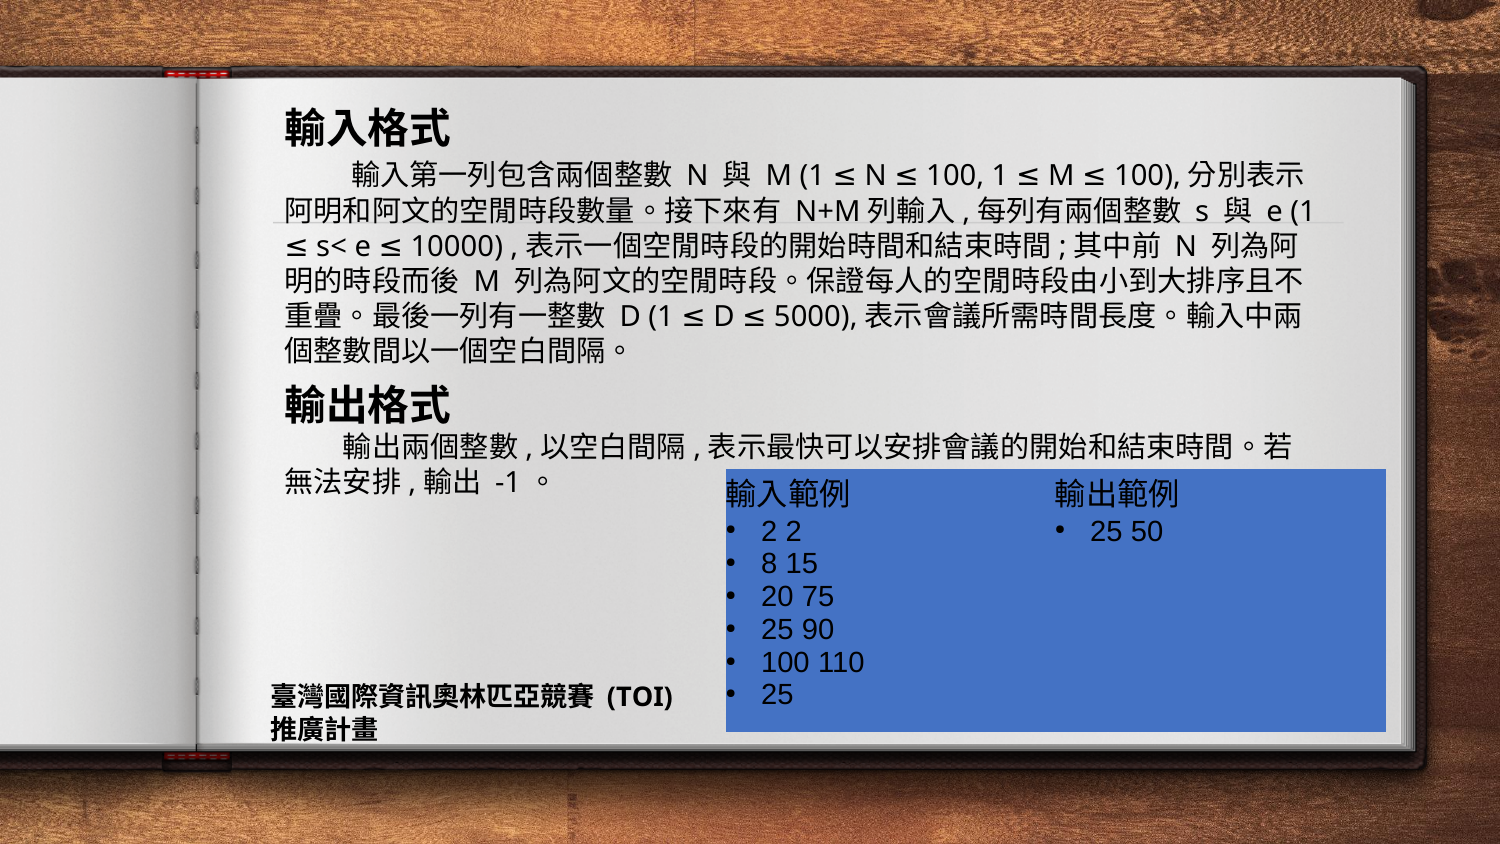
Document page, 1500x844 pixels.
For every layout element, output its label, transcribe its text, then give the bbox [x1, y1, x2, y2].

table_header 輸入範例 2 2 8 15 20 75 25 90 100 110 25 [726, 469, 1055, 732]
text_box [1295, 732, 1386, 737]
table_header 輸出範例 25 50 [1055, 469, 1386, 732]
text_box 輸出格式 輸出兩個整數,以空白間隔,表示最快可以安排會議的開始和結束時間。若無法安排,輸出 -1。 [269, 371, 1309, 509]
text_box 輸入格式 輸入第一列包含兩個整數 N 與 M (1 ≤ N ≤ 100, 1 ≤ M ≤ 100),分別表示阿明和阿文的空閒時段數量。接下來有 N+M列輸入,每列有兩個整數 s 與 e (1 ≤ s< e ≤ 10000) ,表示一個空閒時段的開始時間和結束時間;其中前 N 列為阿明的時段而後 M 列為阿文的空閒時段。保證每人的空閒時段由小到大排序且不重疊。最後一列有一整數 D (1 ≤ D ≤ 5000),表示會議所需時間長度。輸入中兩個整數間以一個空白間隔。 [269, 95, 1341, 375]
